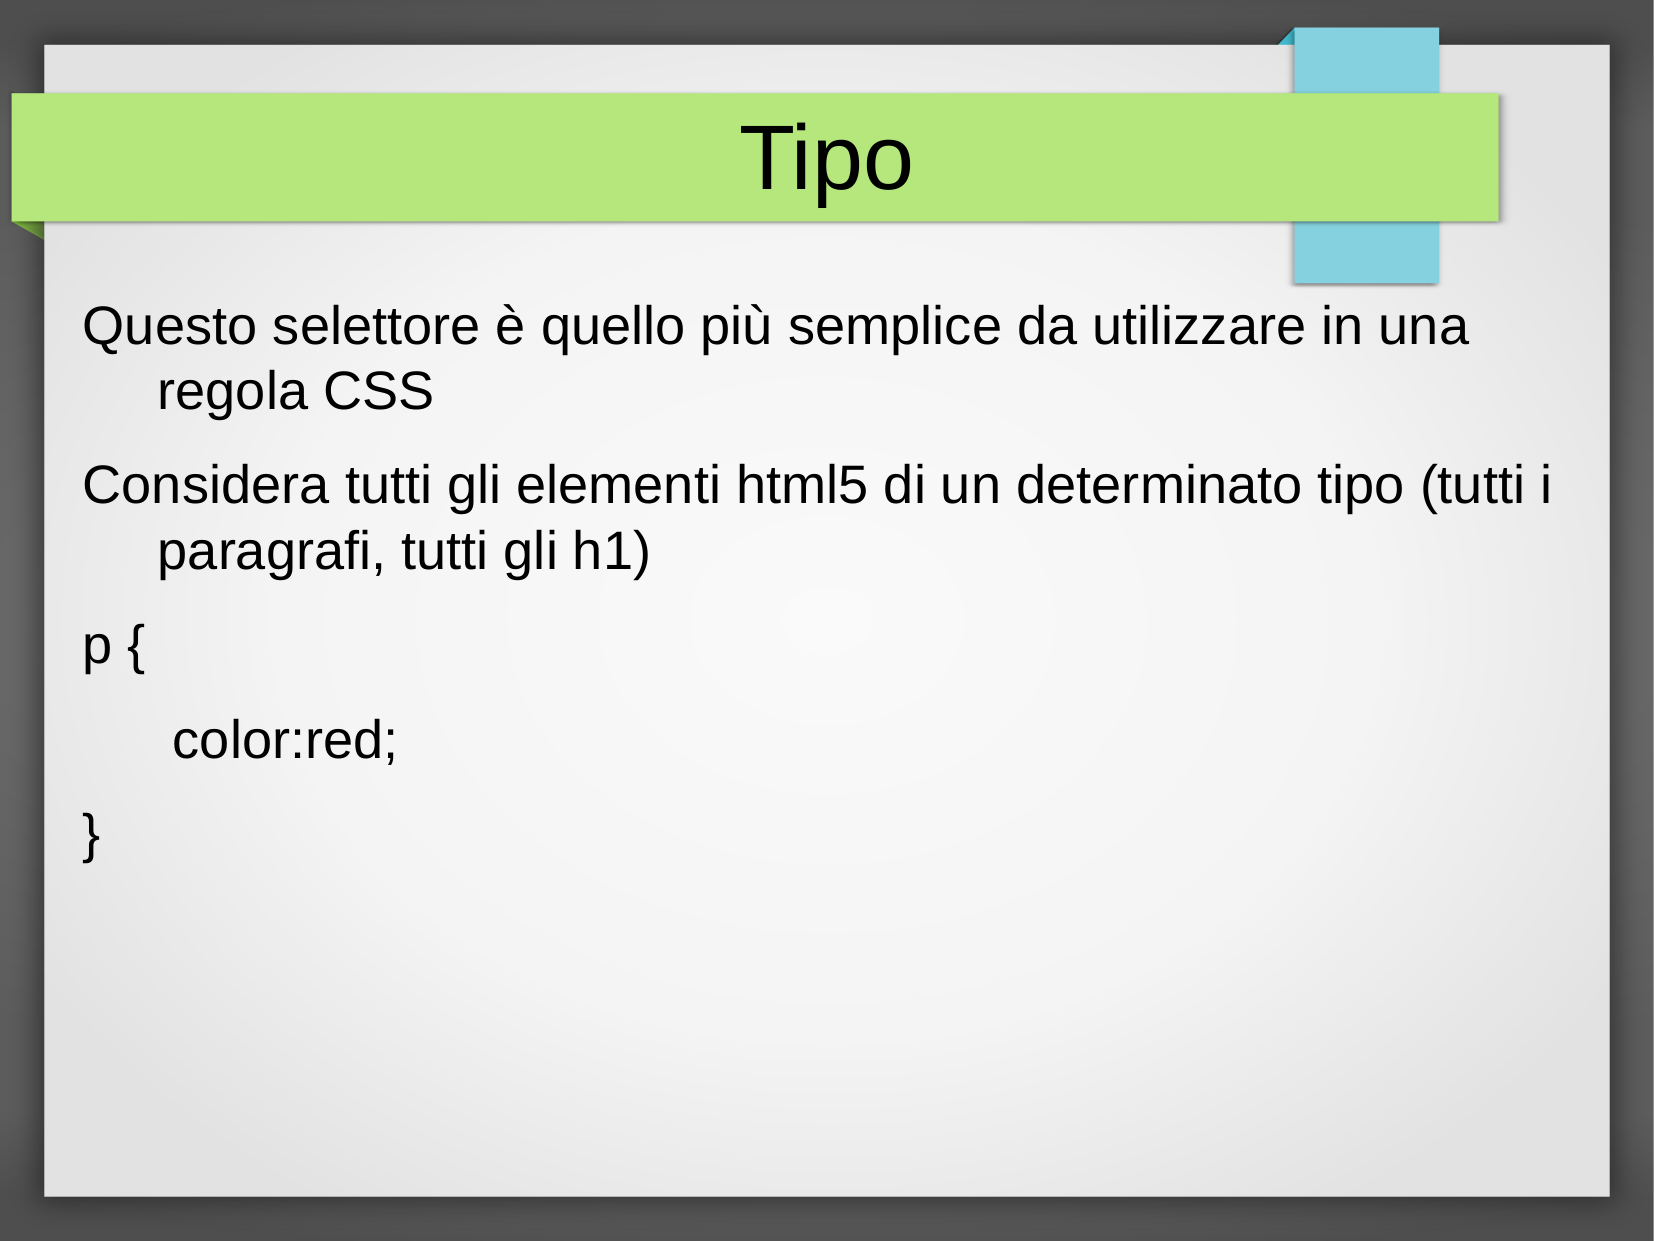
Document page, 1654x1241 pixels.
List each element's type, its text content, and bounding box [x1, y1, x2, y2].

list Questo selettore è quello più semplice da utilizzare in una regola CSS Considera tutti gli elementi html5 di un determinato tipo (tutti i paragrafi, tutti gli h1) p { color:red; } [82, 290, 1571, 1010]
picture [0, 0, 1654, 1241]
title Tipo [82, 49, 1571, 257]
